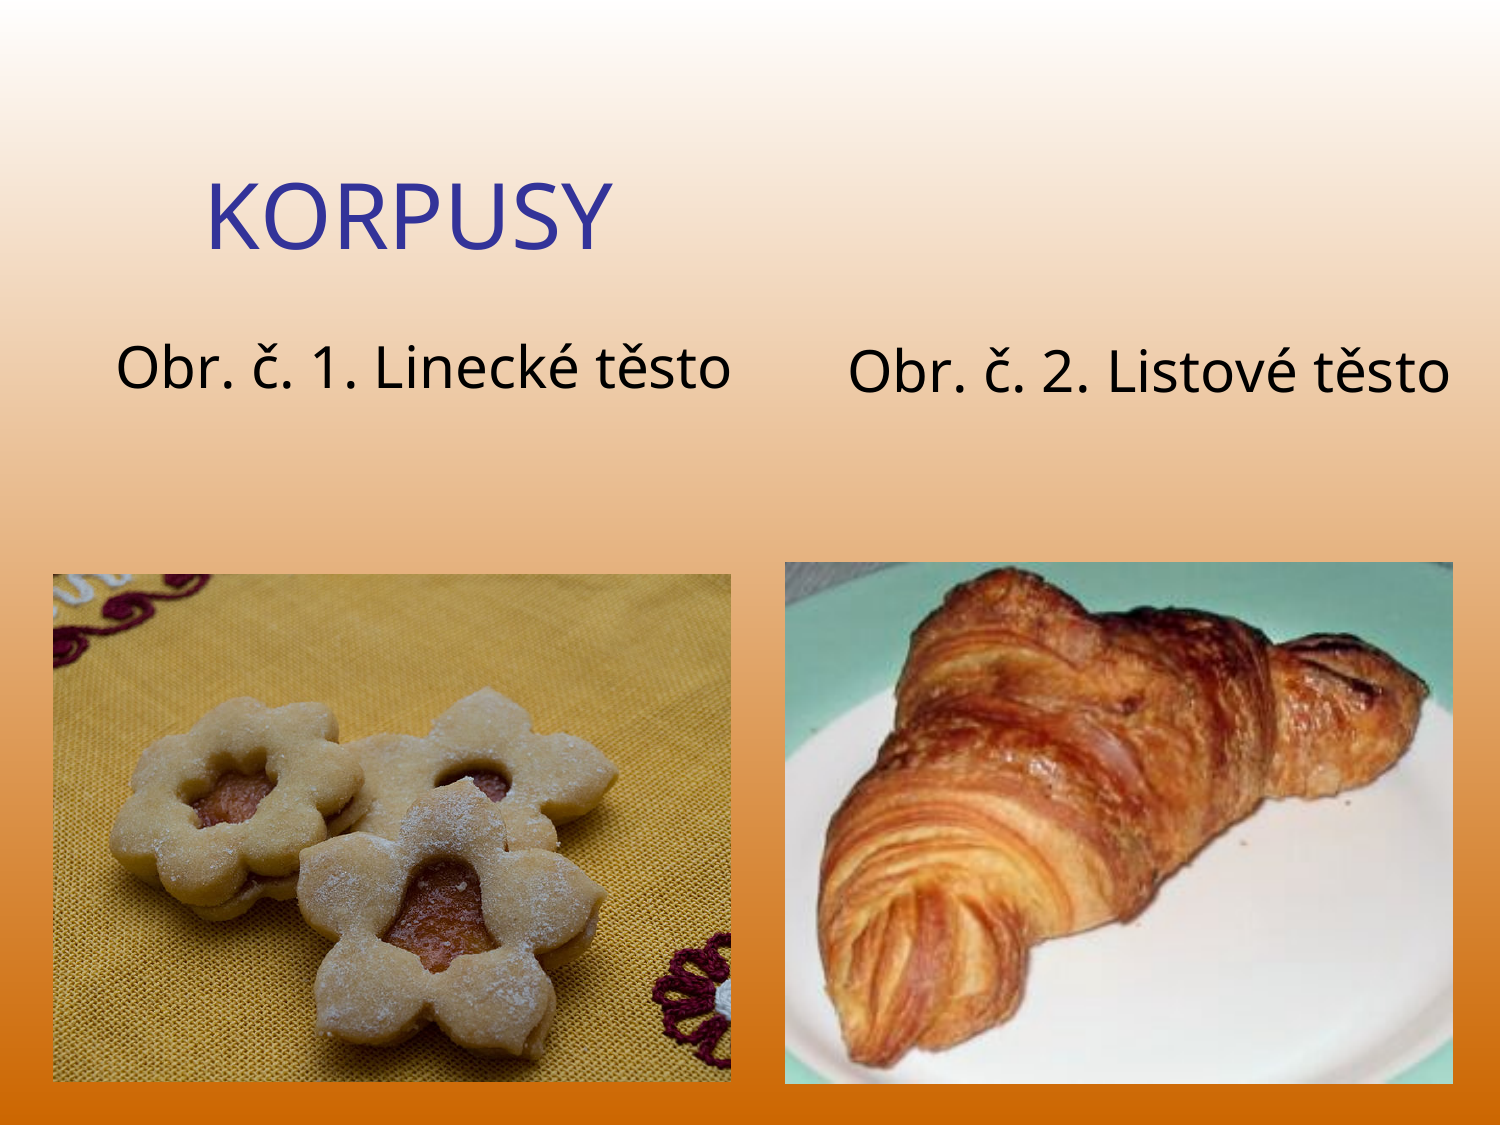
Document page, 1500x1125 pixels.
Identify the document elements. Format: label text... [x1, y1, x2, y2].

picture [53, 574, 731, 1083]
picture [785, 562, 1453, 1084]
list Obr. č. 1. Linecké těsto [100, 330, 810, 457]
text_box Obr. č. 2. Listové těsto [832, 326, 1500, 412]
title KORPUSY [188, 35, 1468, 276]
